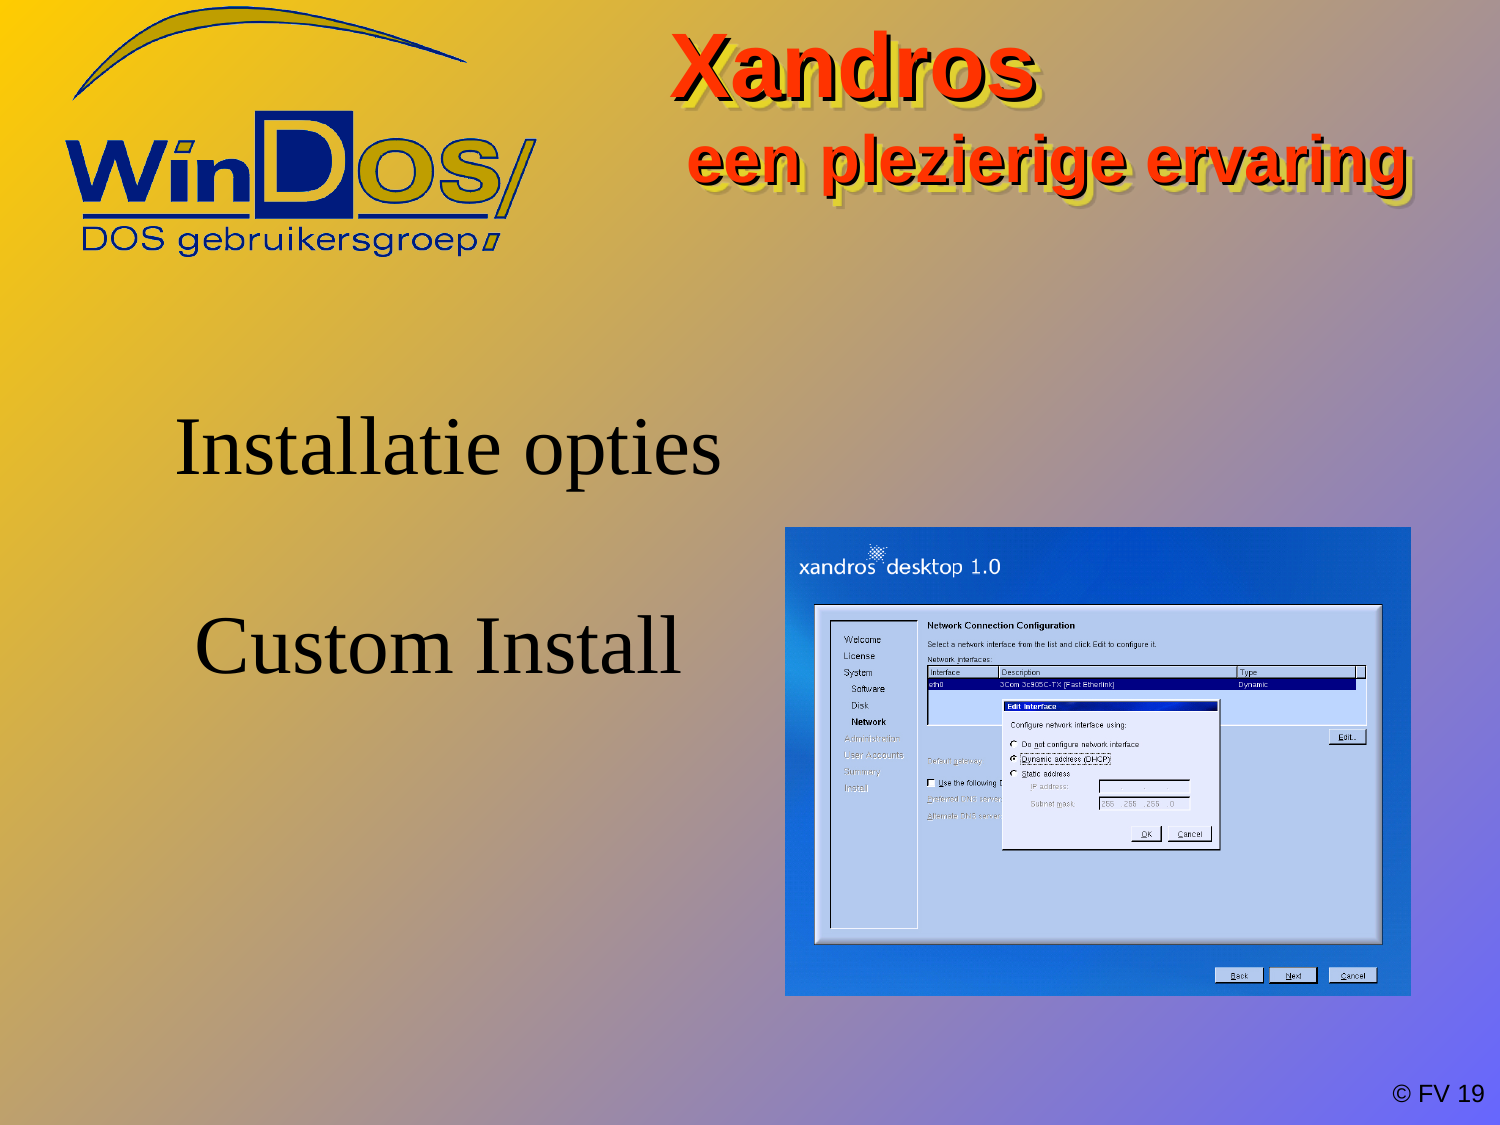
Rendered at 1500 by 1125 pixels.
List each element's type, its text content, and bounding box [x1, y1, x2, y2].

text_box Installatie opties Custom Install [159, 385, 739, 701]
text_box © FV <getal> [1352, 1070, 1500, 1125]
text_box Xandros een plezierige ervaring [595, 0, 1500, 205]
picture [65, 6, 537, 264]
picture [785, 527, 1411, 996]
